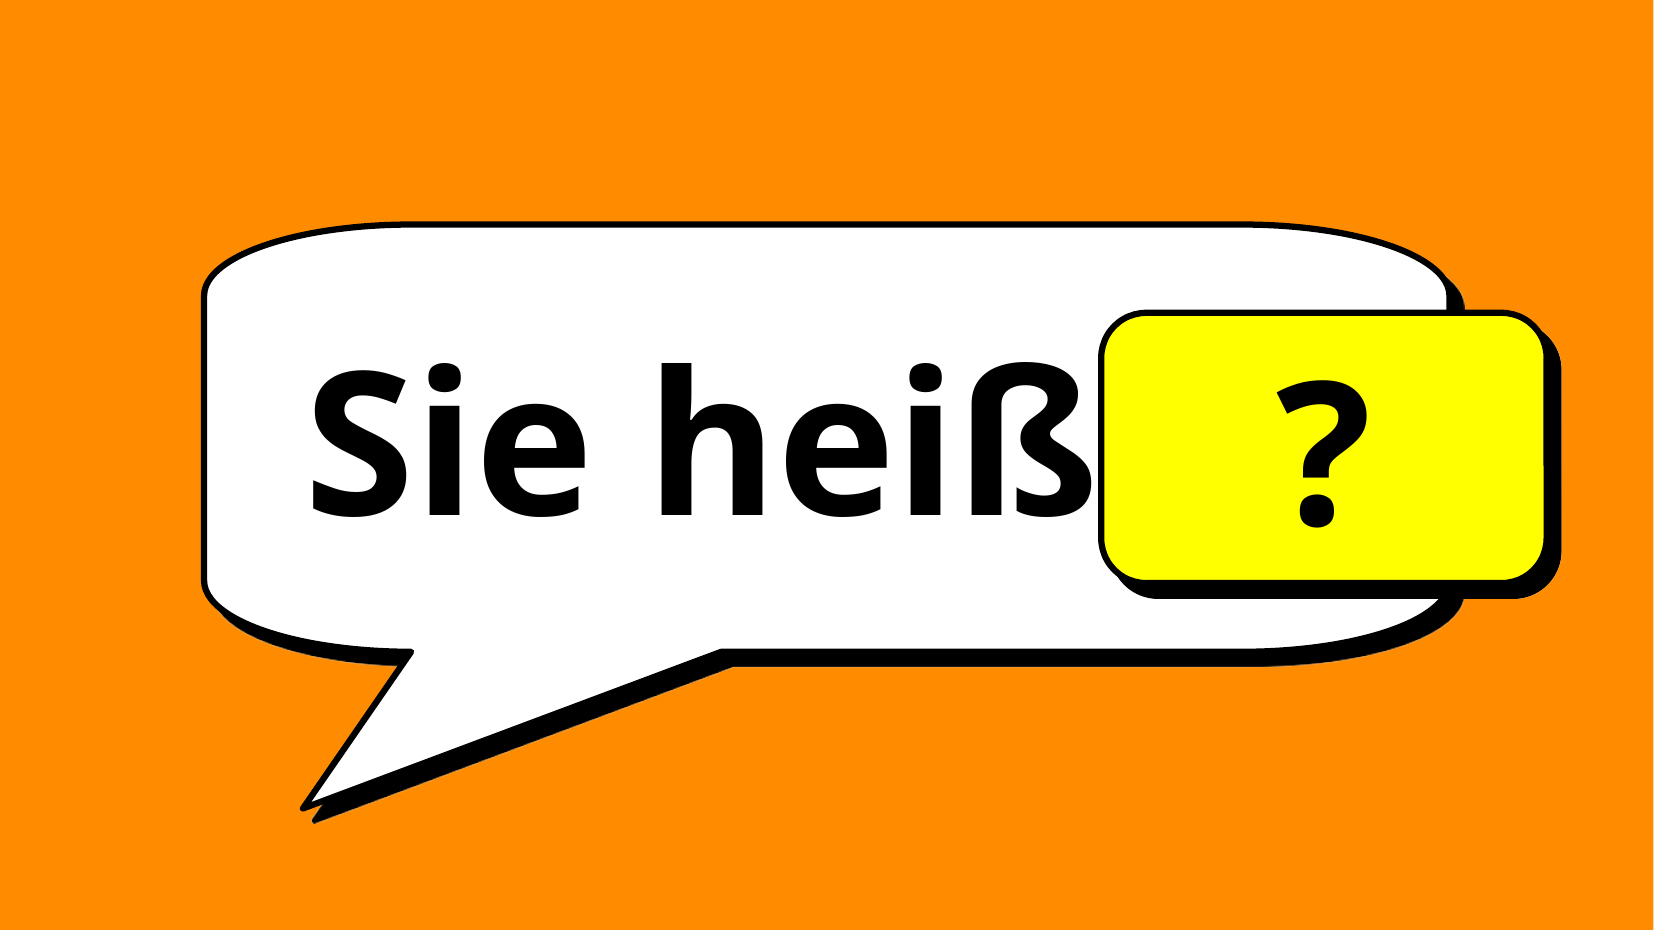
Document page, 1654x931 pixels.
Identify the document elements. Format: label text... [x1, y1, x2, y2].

text_box Sie heißen [204, 224, 1450, 809]
text_box ? [1101, 312, 1547, 584]
